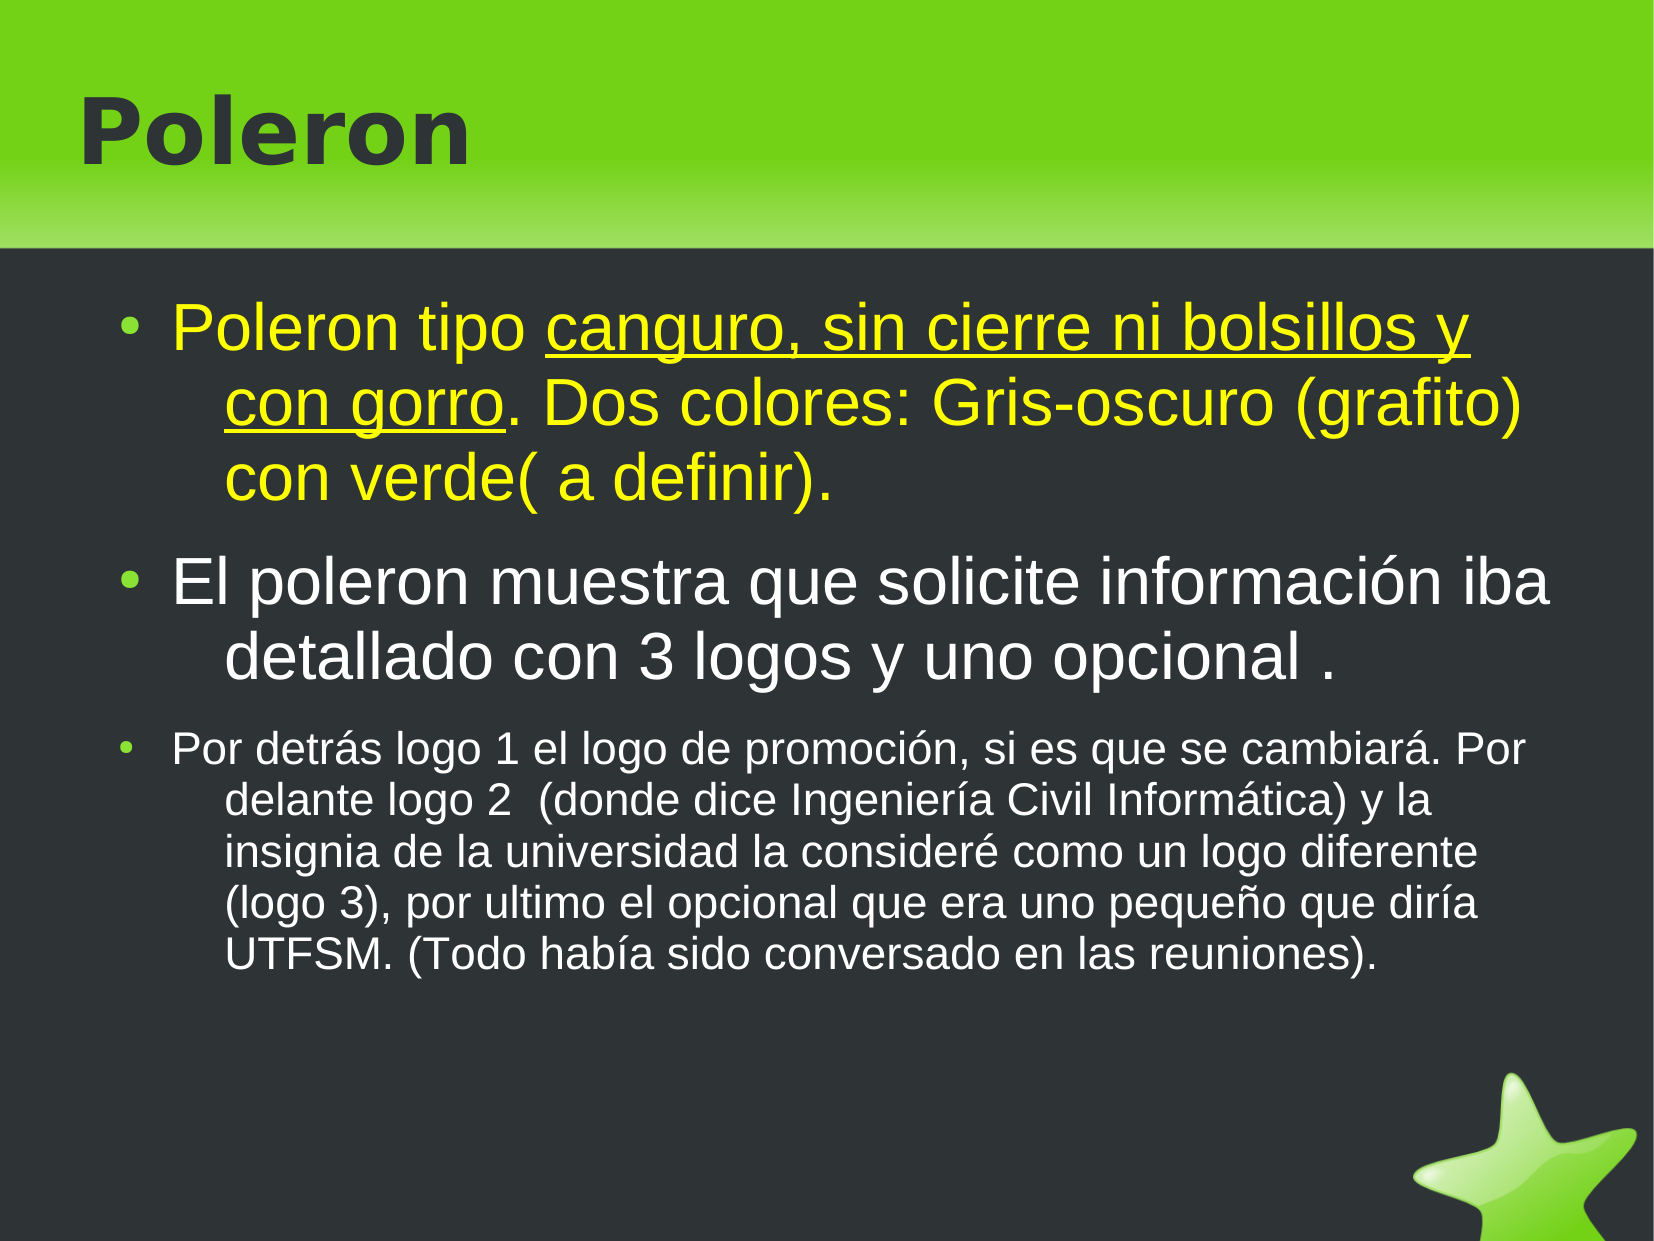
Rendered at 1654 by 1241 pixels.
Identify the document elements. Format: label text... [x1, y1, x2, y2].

title Poleron [76, 36, 1565, 229]
picture [0, 0, 1654, 1241]
list Poleron tipo canguro, sin cierre ni bolsillos y con gorro. Dos colores: Gris-oscuro (grafito) con verde( a definir). El poleron muestra que solicite información iba detallado con 3 logos y uno opcional . Por detrás logo 1 el logo de promoción, si es que se cambiará. Por delante logo 2 (donde dice Ingeniería Civil Informática) y la insignia de la universidad la consideré como un logo diferente (logo 3), por ultimo el opcional que era uno pequeño que diría UTFSM. (Todo había sido conversado en las reuniones). [82, 290, 1571, 1094]
